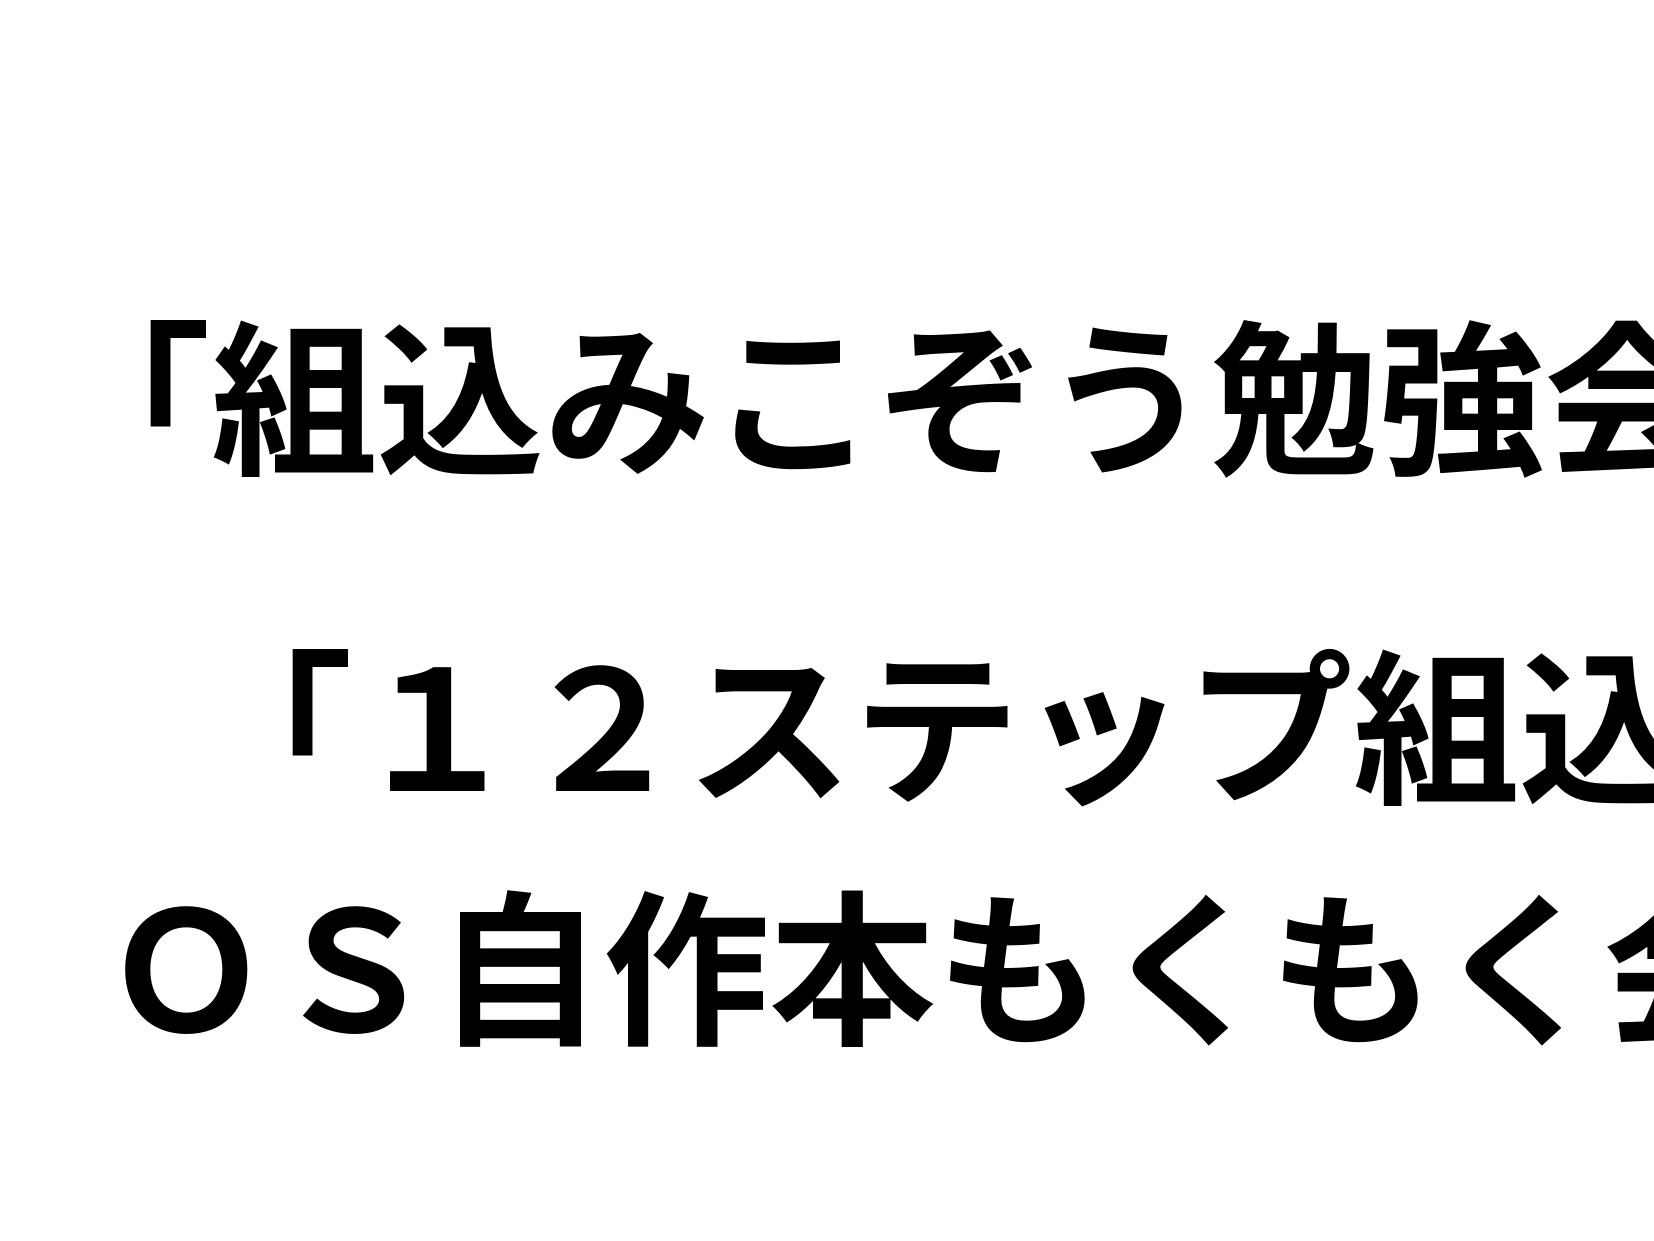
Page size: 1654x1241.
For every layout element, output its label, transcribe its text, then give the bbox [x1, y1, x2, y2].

text_box 「１２ステップ組込み ＯＳ自作本もくもく会」 [88, 590, 1654, 965]
text_box 「組込みこぞう勉強会」 [29, 261, 1654, 456]
